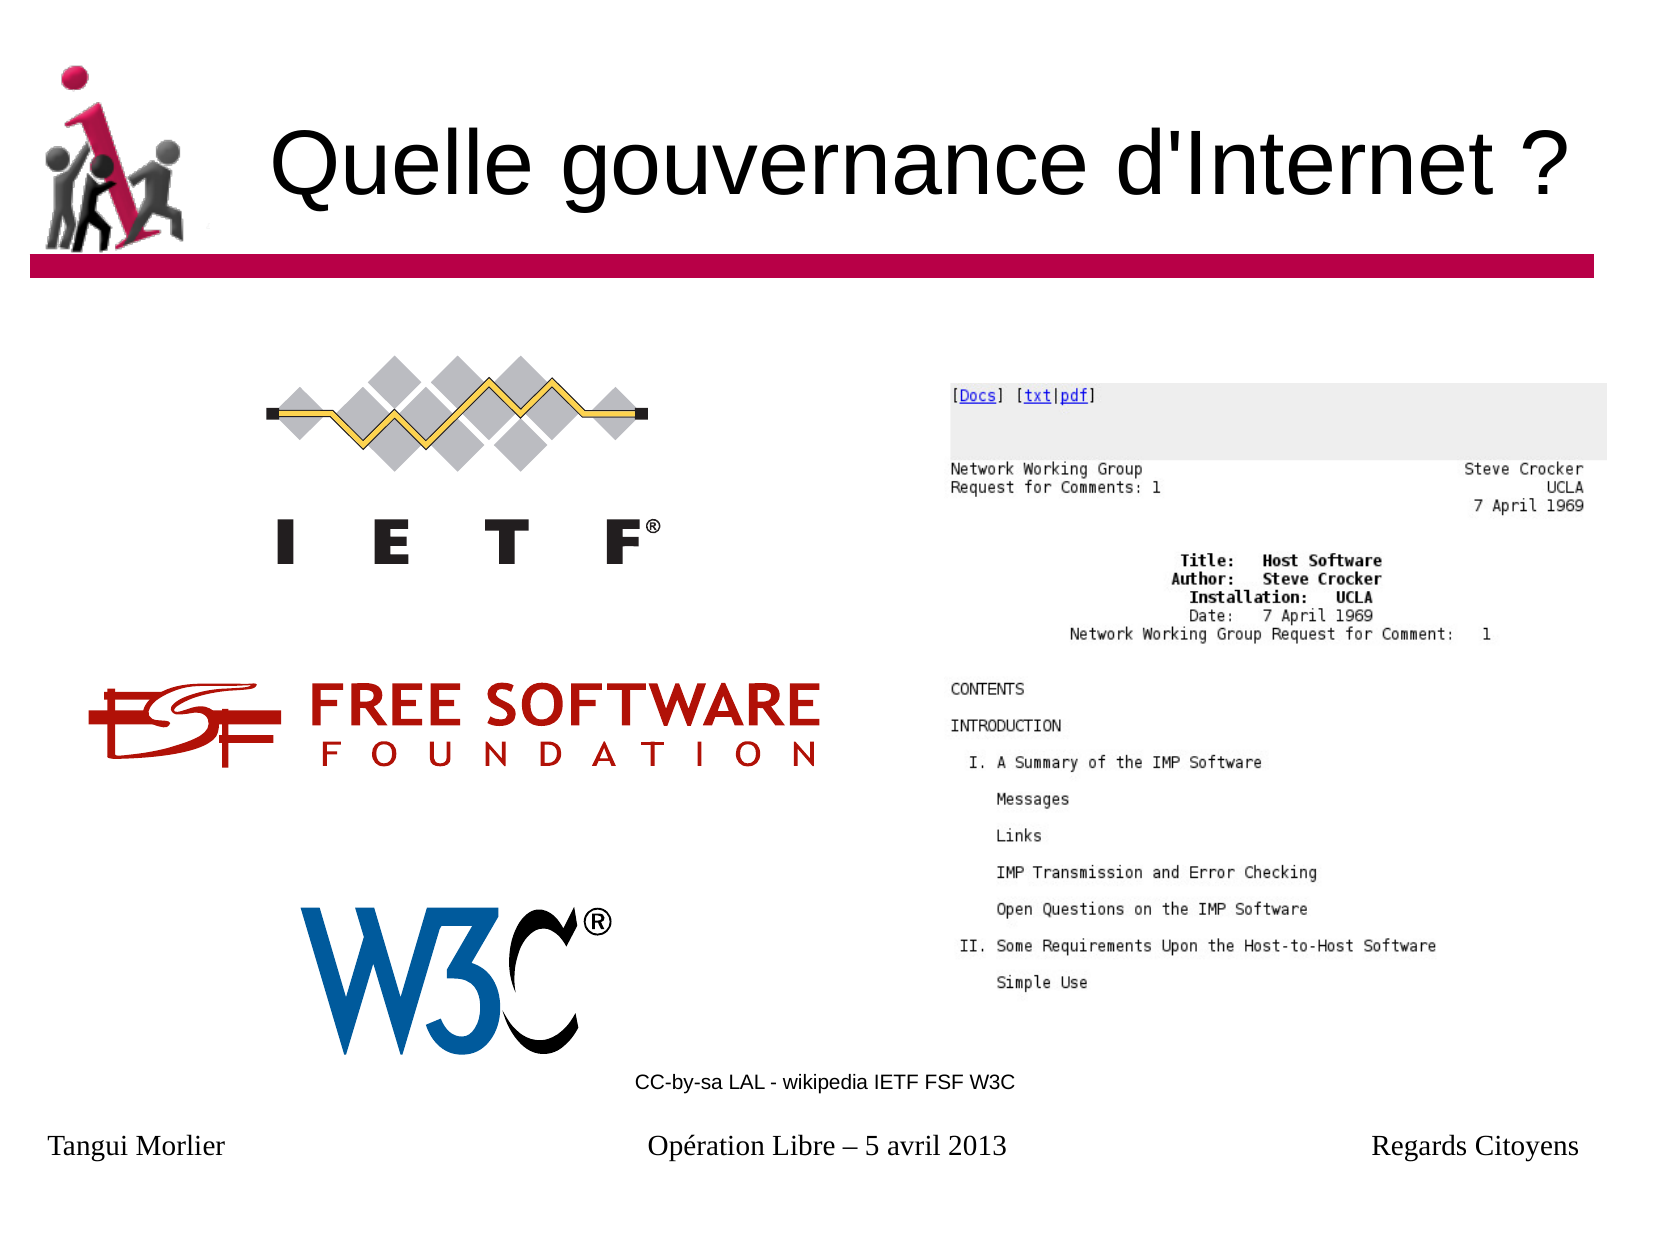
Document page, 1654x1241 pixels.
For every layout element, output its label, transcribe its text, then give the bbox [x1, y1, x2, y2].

picture [292, 869, 621, 1093]
picture [265, 354, 662, 566]
picture [29, 60, 177, 254]
text_box CC-by-sa LAL - wikipedia IETF FSF W3C [620, 1062, 1032, 1102]
title Quelle gouvernance d'Internet ? [177, 59, 1654, 267]
picture [88, 682, 820, 768]
picture [944, 383, 1607, 1004]
